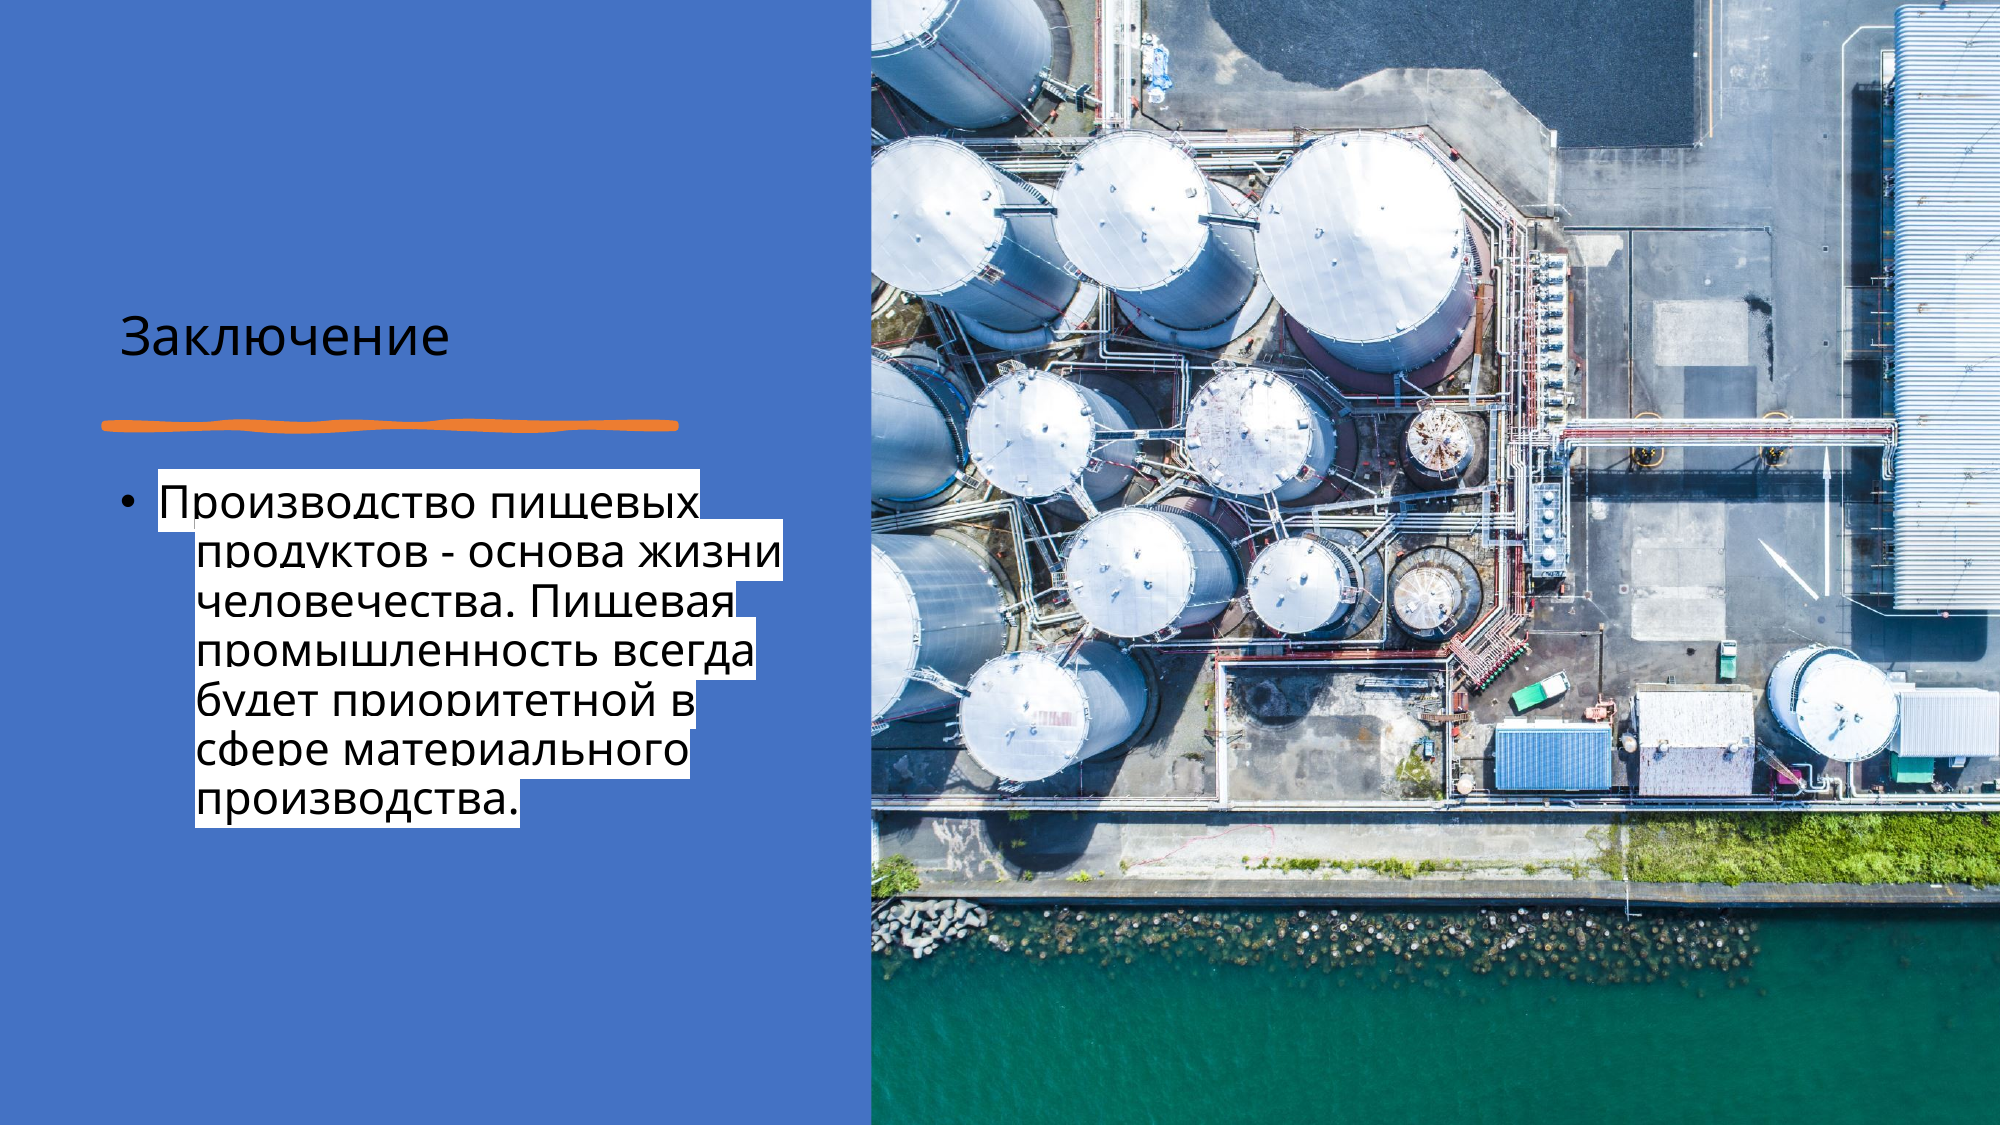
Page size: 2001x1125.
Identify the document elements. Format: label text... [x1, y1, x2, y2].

text_box [0, 0, 871, 1125]
picture [871, 0, 2000, 1125]
title Заключение [105, 53, 822, 375]
list Производство пищевых продуктов - основа жизни человечества. Пищевая промышленность всегда будет приоритетной в сфере материального производства. [105, 471, 802, 1016]
